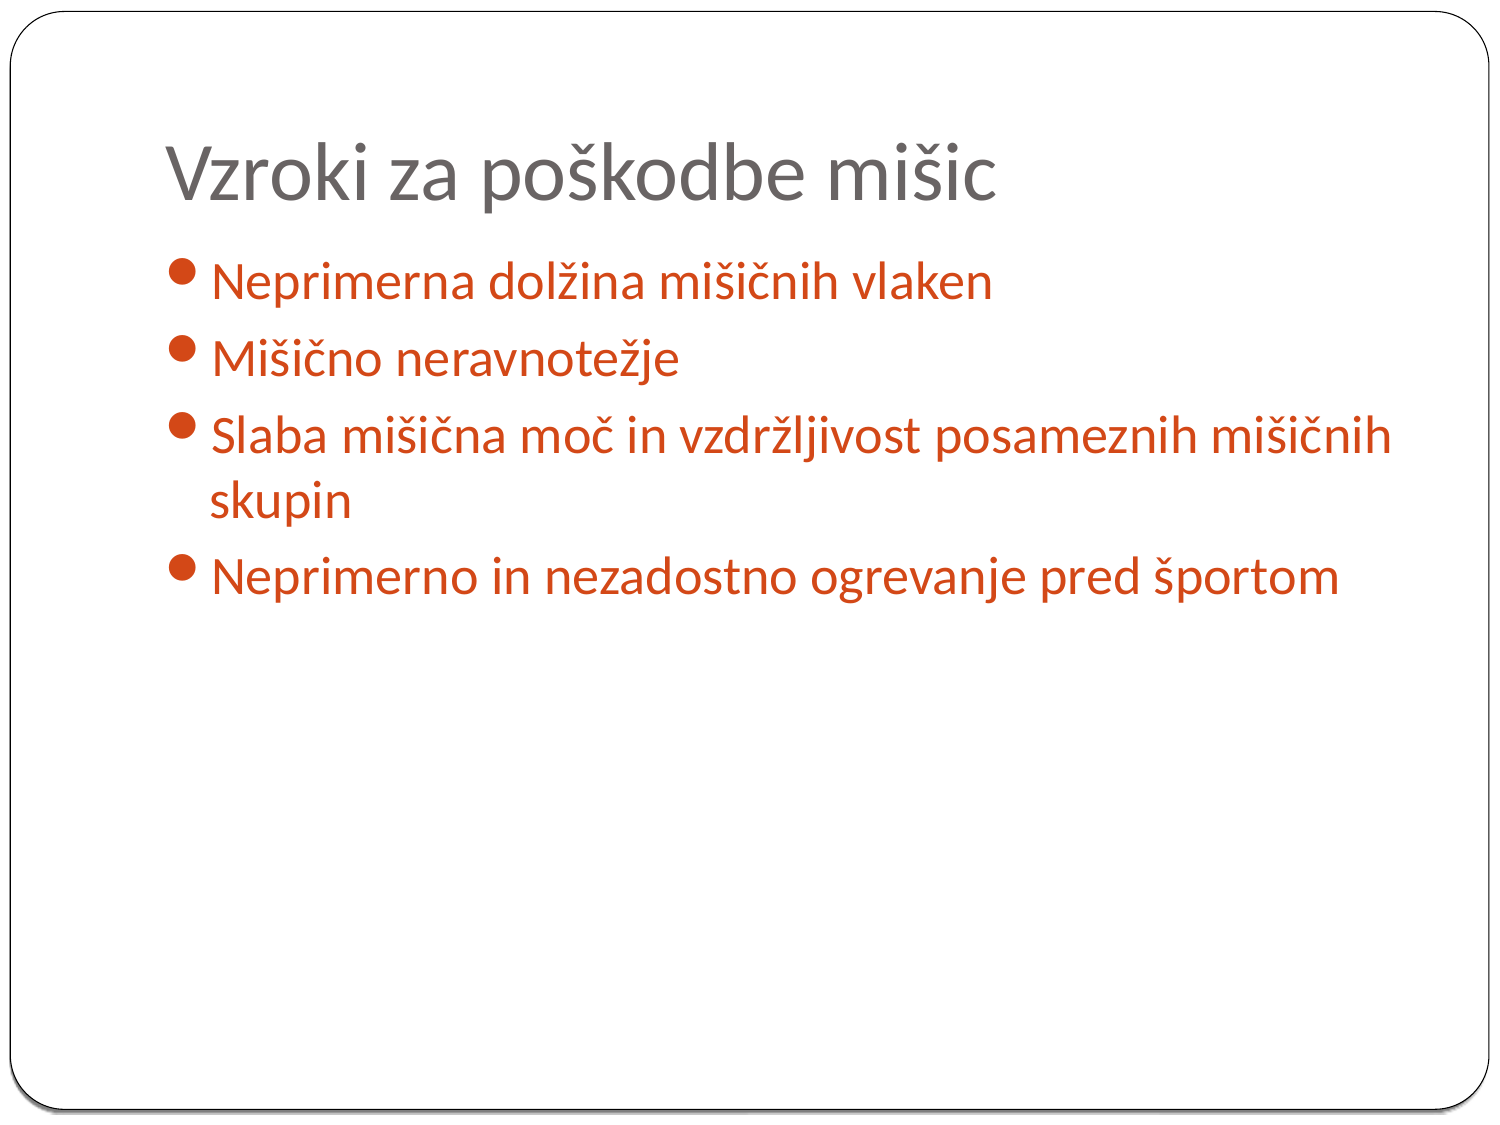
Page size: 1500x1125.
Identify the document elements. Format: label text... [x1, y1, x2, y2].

title Vzroki za poškodbe mišic [150, 45, 1425, 233]
list Neprimerna dolžina mišičnih vlaken Mišično neravnotežje Slaba mišična moč in vzdržljivost posameznih mišičnih skupin Neprimerno in nezadostno ogrevanje pred športom [150, 237, 1425, 988]
